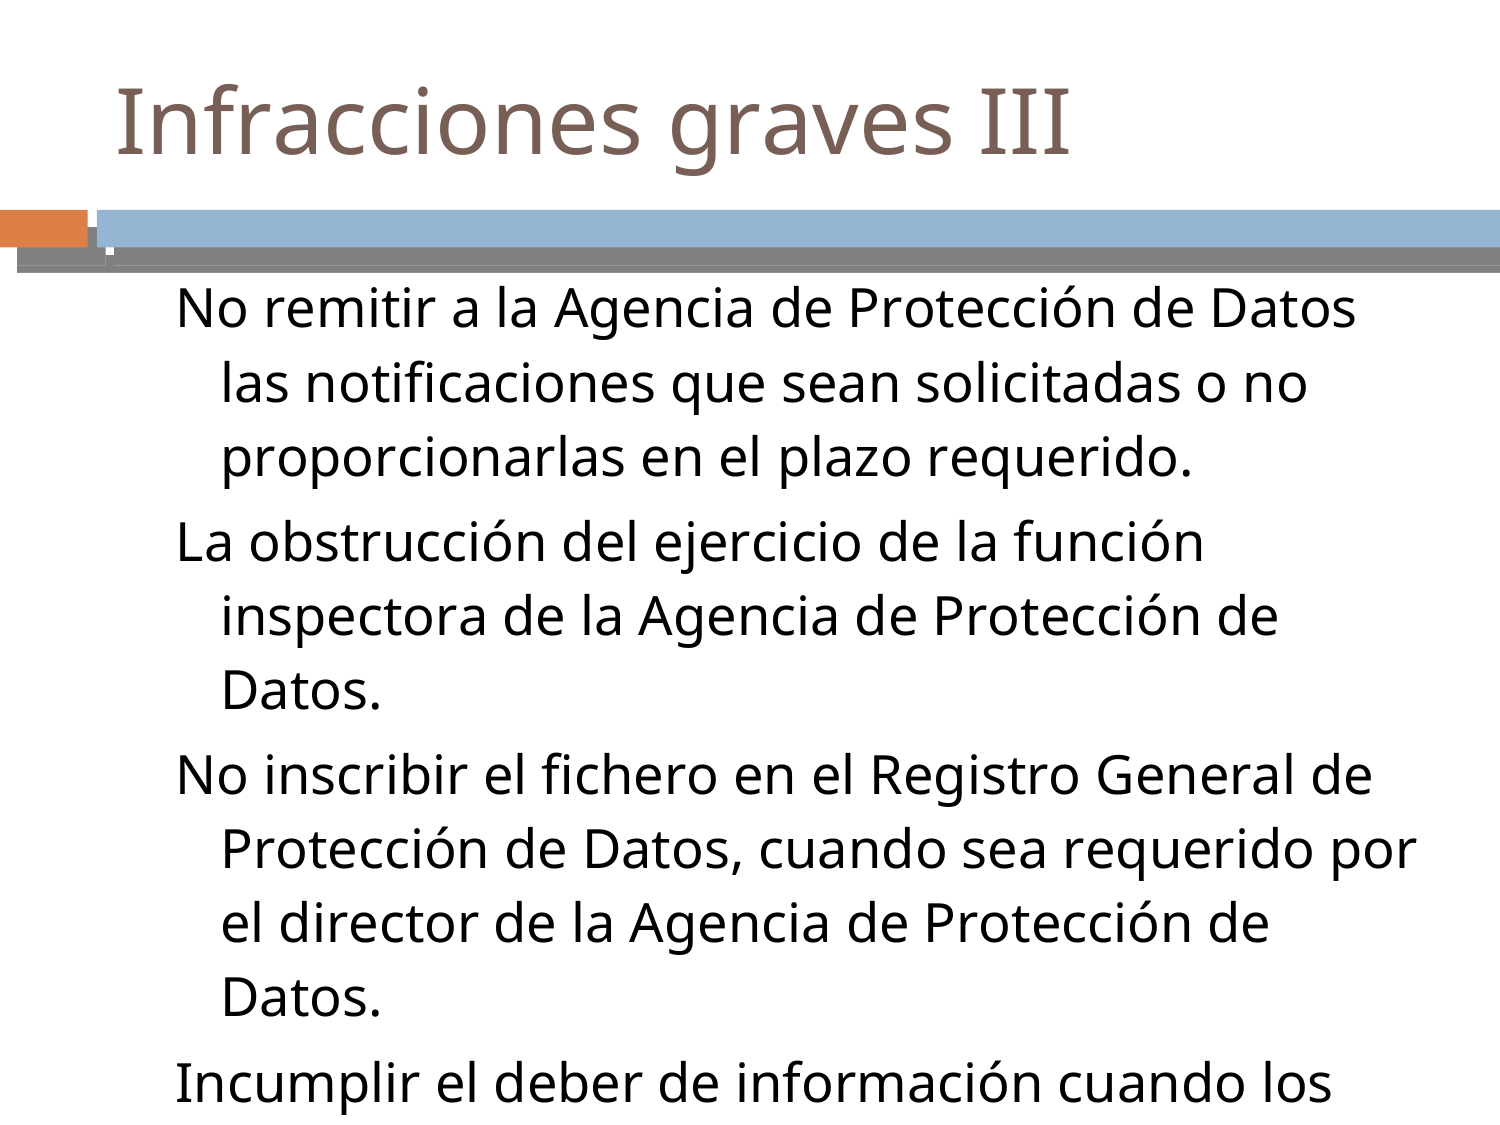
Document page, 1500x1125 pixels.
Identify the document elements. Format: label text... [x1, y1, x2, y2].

title Infracciones graves III [100, 37, 1438, 201]
list No remitir a la Agencia de Protección de Datos las notificaciones que sean solicitadas o no proporcionarlas en el plazo requerido. La obstrucción del ejercicio de la función inspectora de la Agencia de Protección de Datos. No inscribir el fichero en el Registro General de Protección de Datos, cuando sea requerido por el director de la Agencia de Protección de Datos. Incumplir el deber de información cuando los datos hayan sido recabados de persona distinta del afectado. [100, 262, 1438, 1077]
